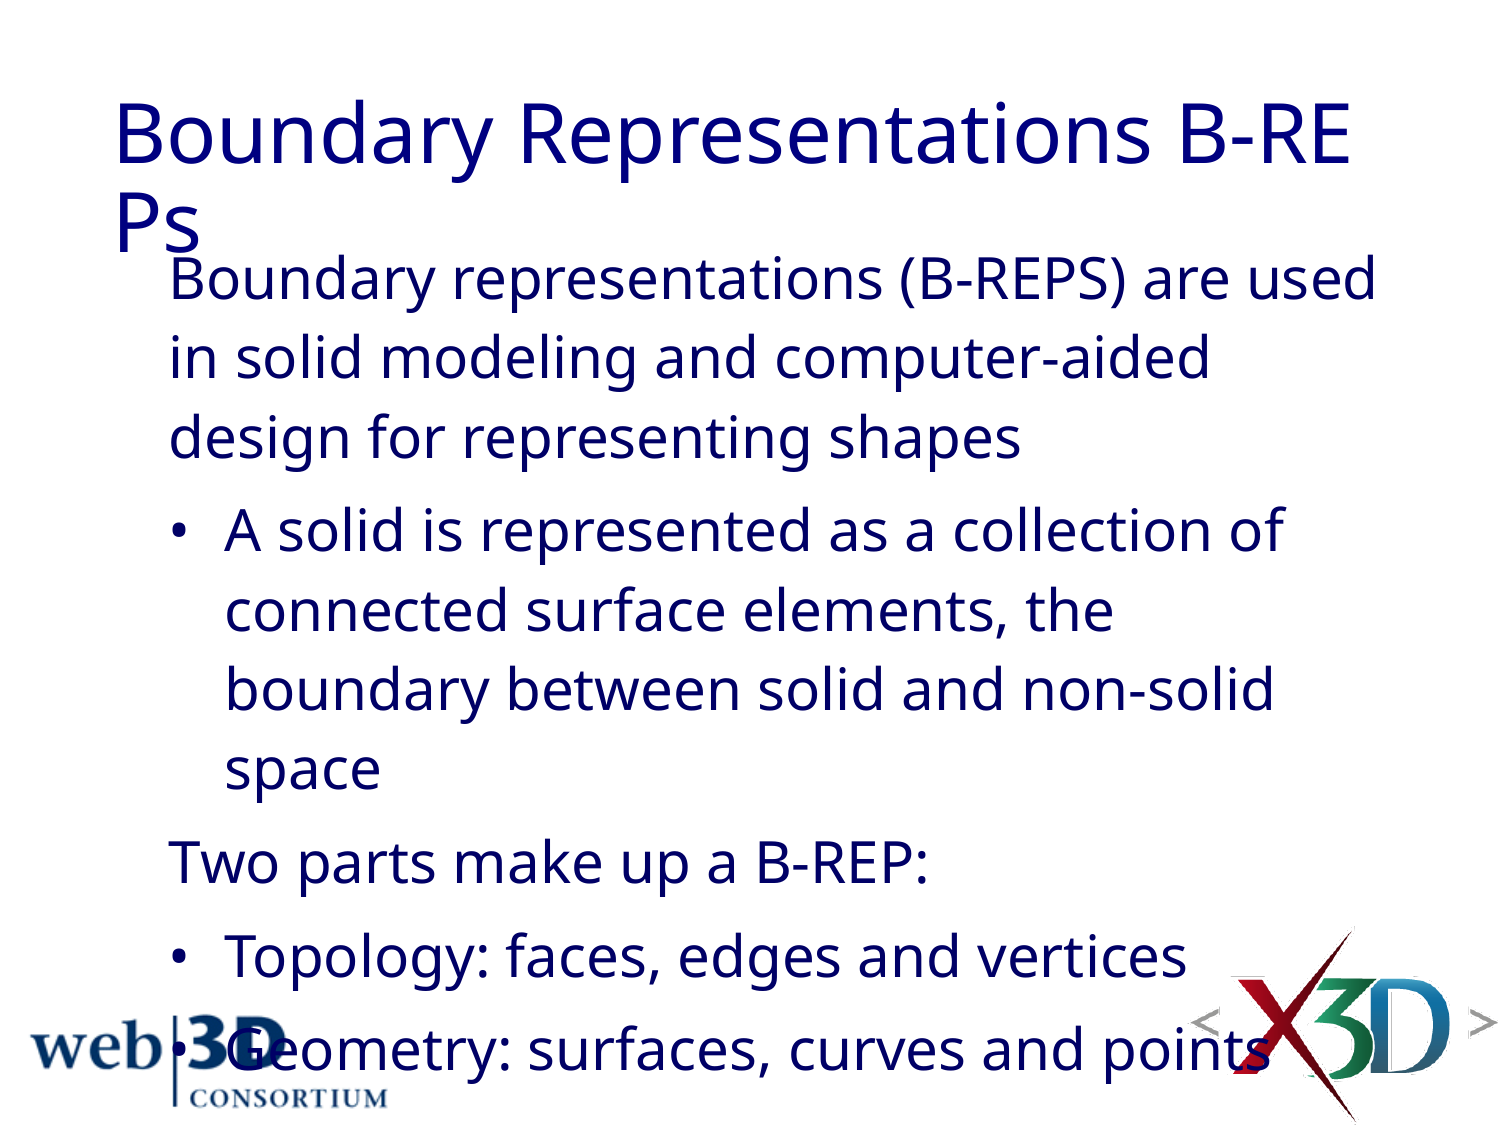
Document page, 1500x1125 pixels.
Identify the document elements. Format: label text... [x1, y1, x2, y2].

picture [398, 1055, 413, 1066]
picture [12, 998, 413, 1118]
picture [1187, 926, 1500, 1125]
picture [398, 1042, 413, 1051]
title Boundary Representations B-REPs [112, 44, 1388, 218]
list Boundary representations (B-REPS) are used in solid modeling and computer-aided design for representing shapes A solid is represented as a collection of connected surface elements, the boundary between solid and non-solid space Two parts make up a B-REP: Topology: faces, edges and vertices Geometry: surfaces, curves and points [112, 237, 1388, 986]
